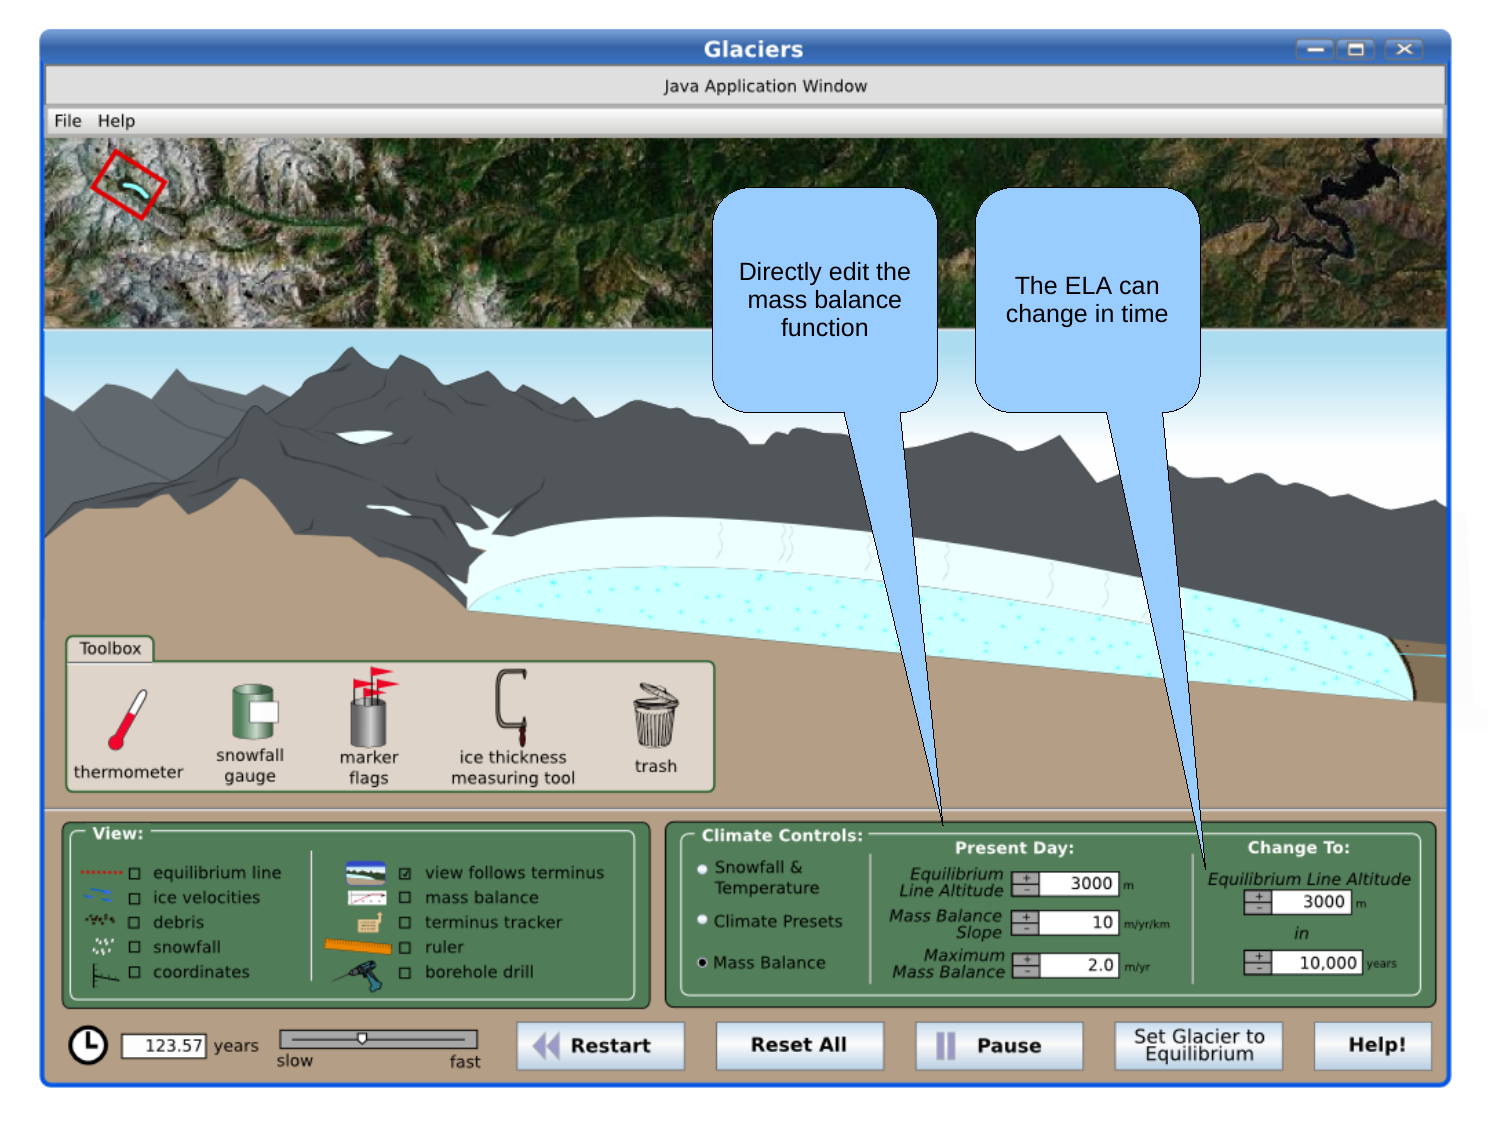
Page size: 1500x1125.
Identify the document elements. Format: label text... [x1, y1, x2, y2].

text_box The ELA can change in time [975, 187, 1206, 870]
picture [5, 0, 1500, 1125]
text_box Directly edit the mass balance function [712, 187, 944, 826]
